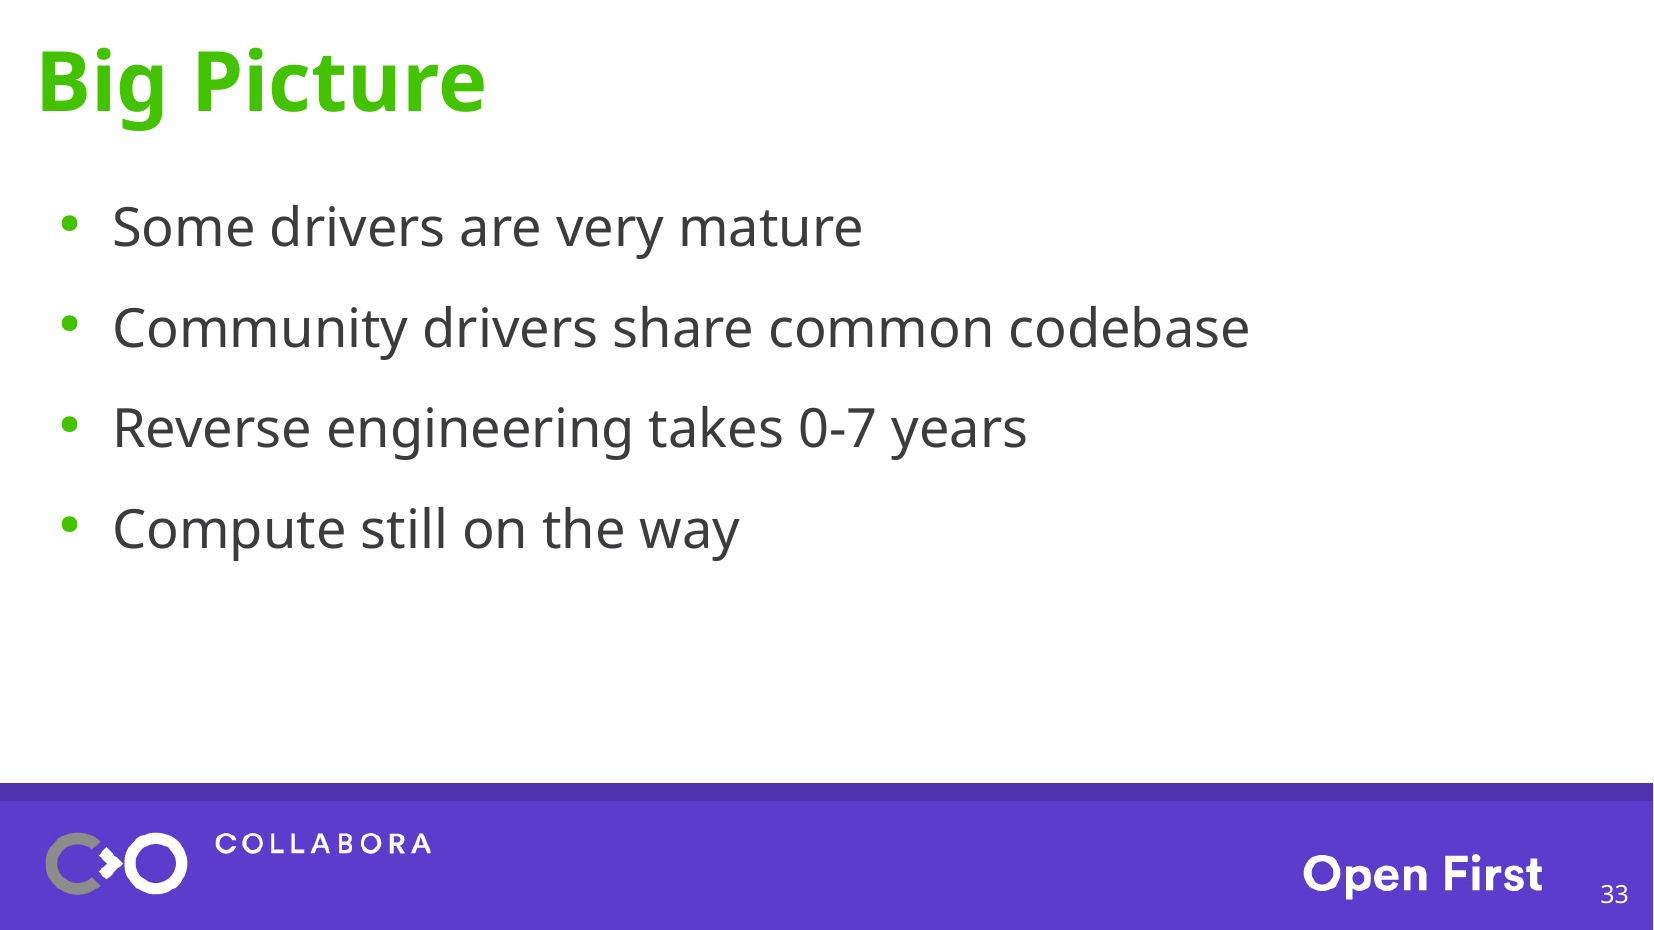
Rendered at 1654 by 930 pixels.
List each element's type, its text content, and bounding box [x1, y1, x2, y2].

title Big Picture [35, 28, 1608, 192]
picture [0, 0, 1654, 930]
list Some drivers are very mature Community drivers share common codebase Reverse engineering takes 0-7 years Compute still on the way [41, 160, 1613, 804]
